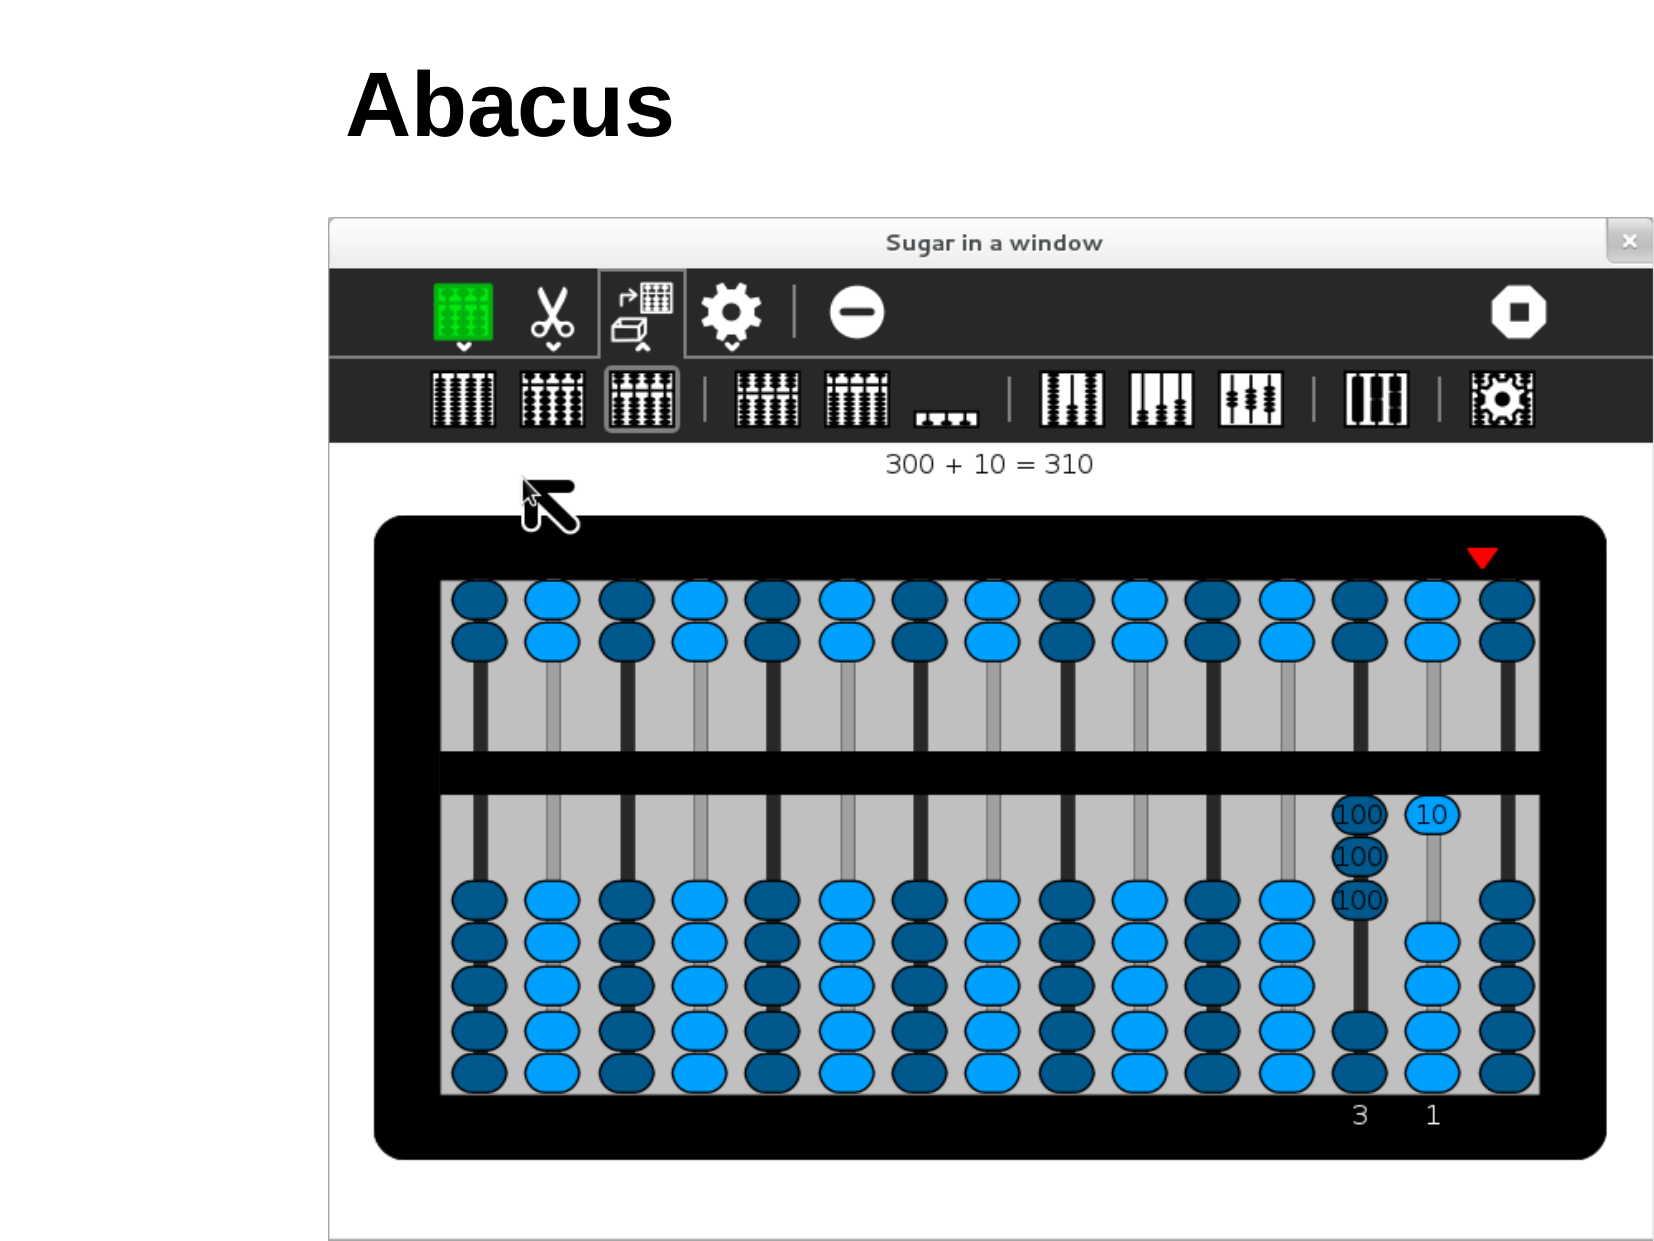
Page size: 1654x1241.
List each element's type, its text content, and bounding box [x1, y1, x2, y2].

title Abacus [345, 0, 1654, 211]
picture [328, 217, 1654, 1241]
